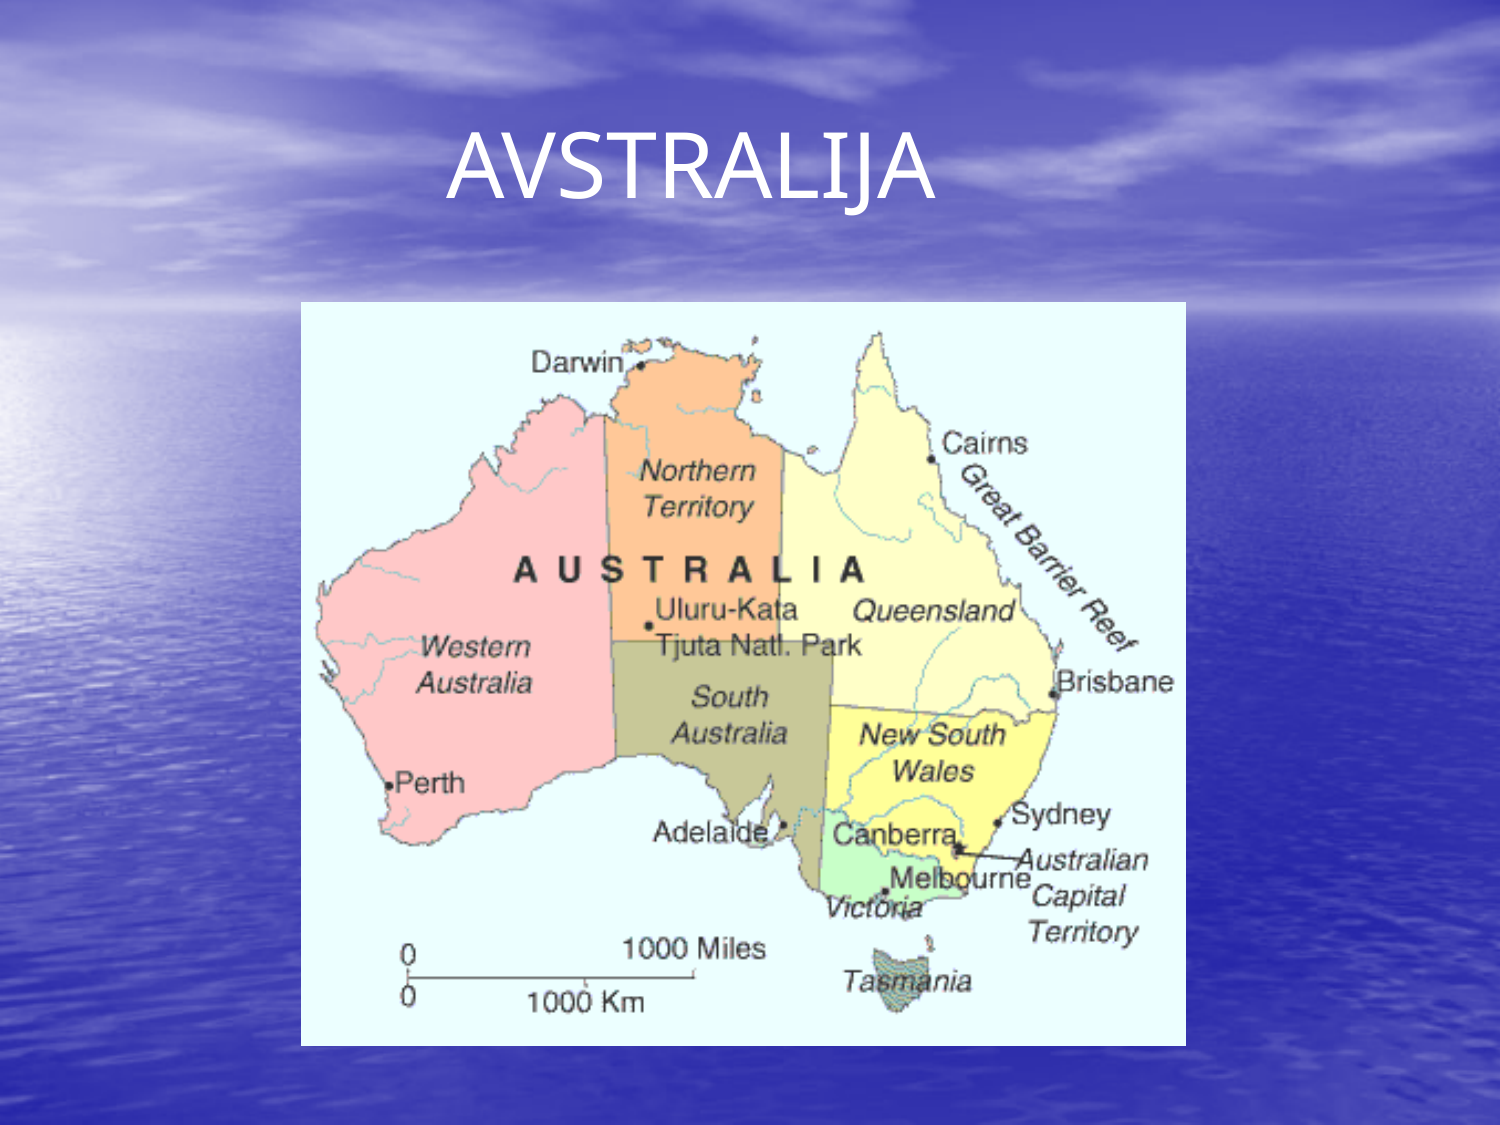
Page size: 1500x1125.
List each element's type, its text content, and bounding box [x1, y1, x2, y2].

picture [0, 0, 1500, 1125]
title AVSTRALIJA [75, 47, 1425, 275]
